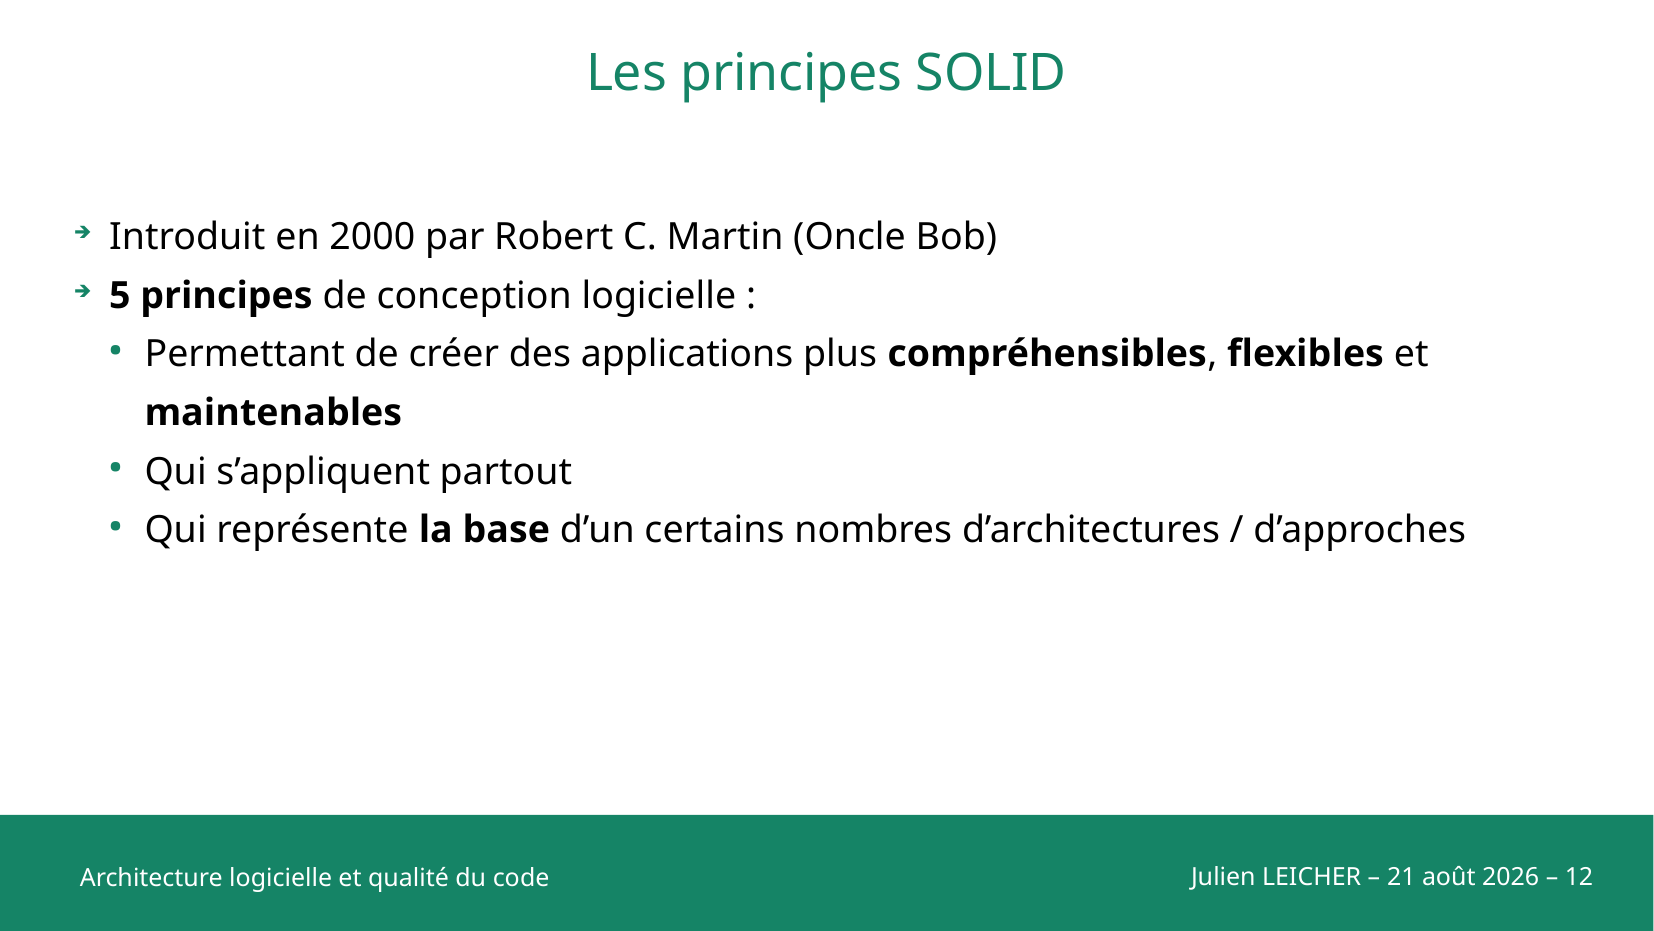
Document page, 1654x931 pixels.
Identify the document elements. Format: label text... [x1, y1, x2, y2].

text_box Introduit en 2000 par Robert C. Martin (Oncle Bob) 5 principes de conception logicielle : Permettant de créer des applications plus compréhensibles, flexibles et maintenables Qui s’appliquent partout Qui représente la base d’un certains nombres d’architectures / d’approches [59, 194, 1595, 678]
text_box Les principes SOLID [0, 27, 1654, 113]
text_box Architecture logicielle et qualité du code [64, 852, 798, 898]
text_box Julien LEICHER – 18 mars 2022 – <number> [0, 814, 1654, 931]
